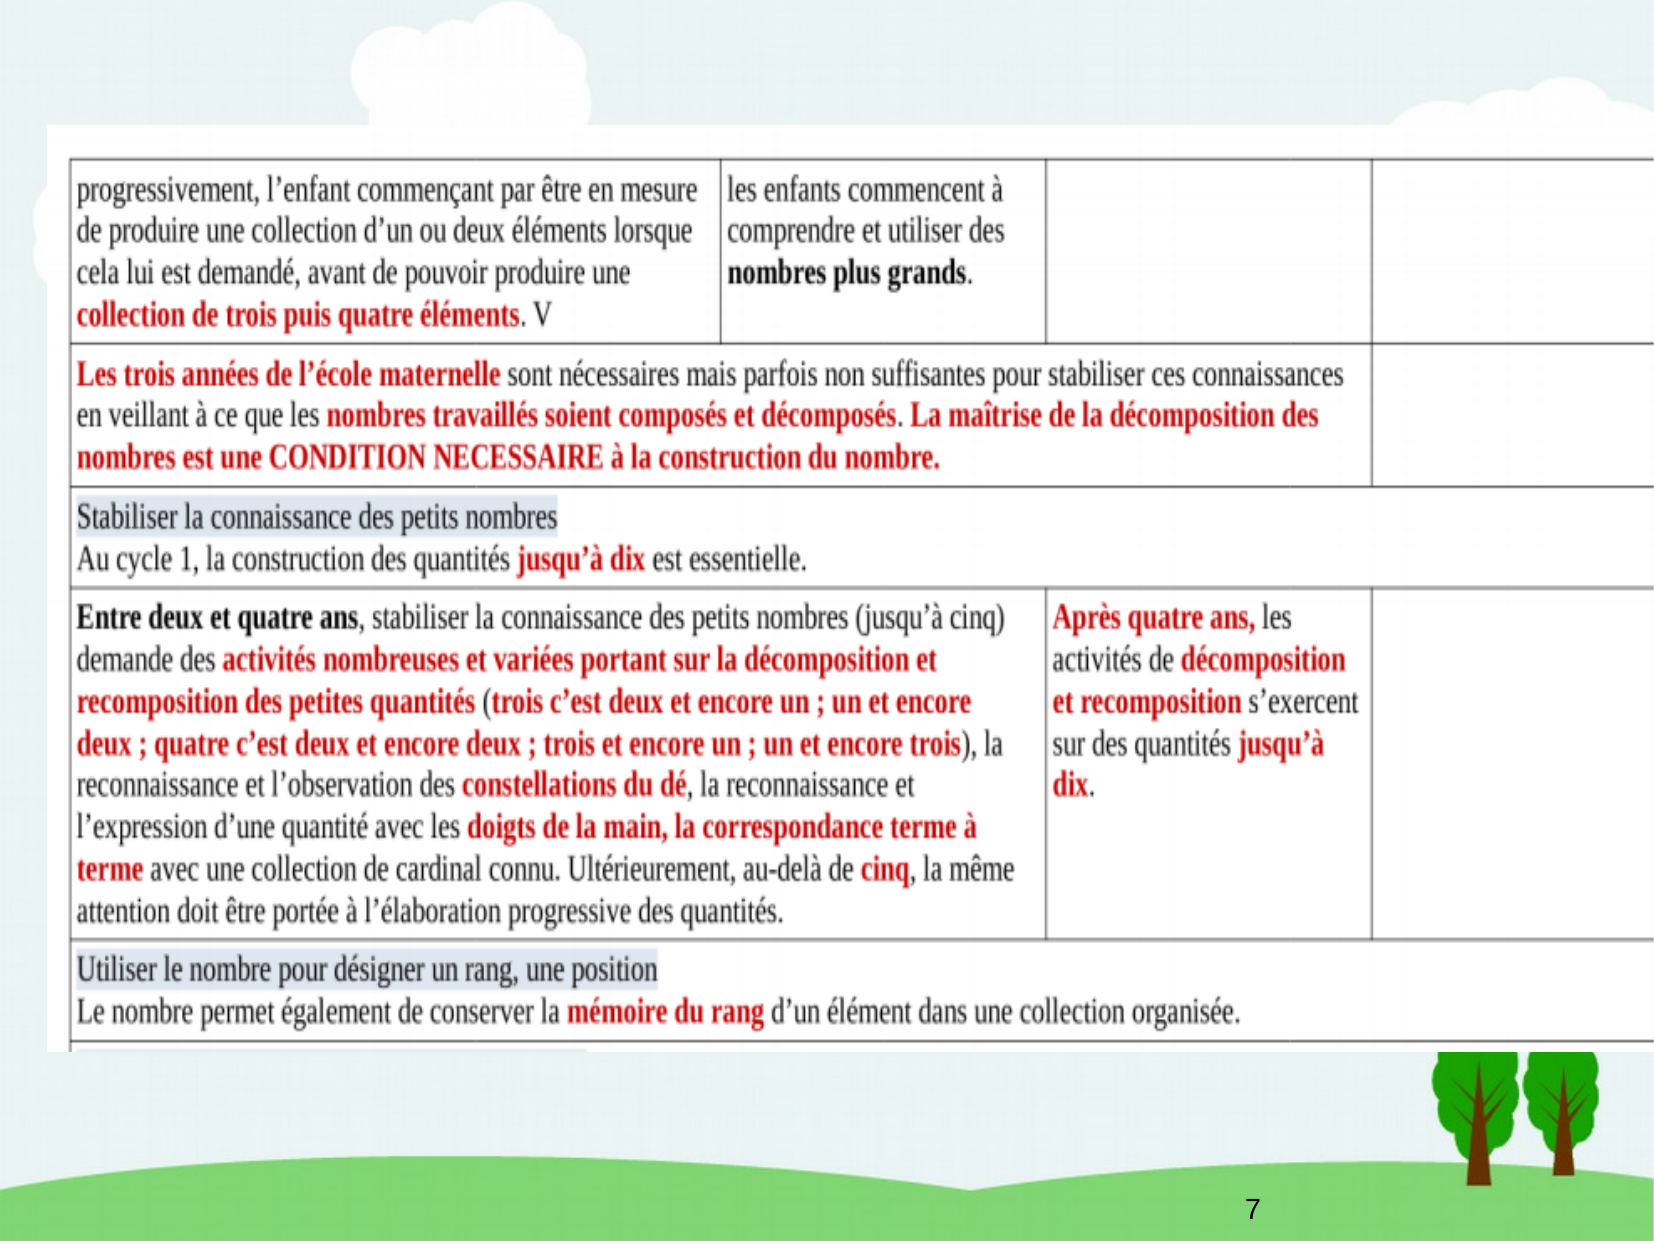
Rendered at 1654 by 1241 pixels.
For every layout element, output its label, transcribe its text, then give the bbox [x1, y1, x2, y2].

picture [0, 0, 1654, 1241]
text_box <numéro> [1244, 1190, 1630, 1241]
